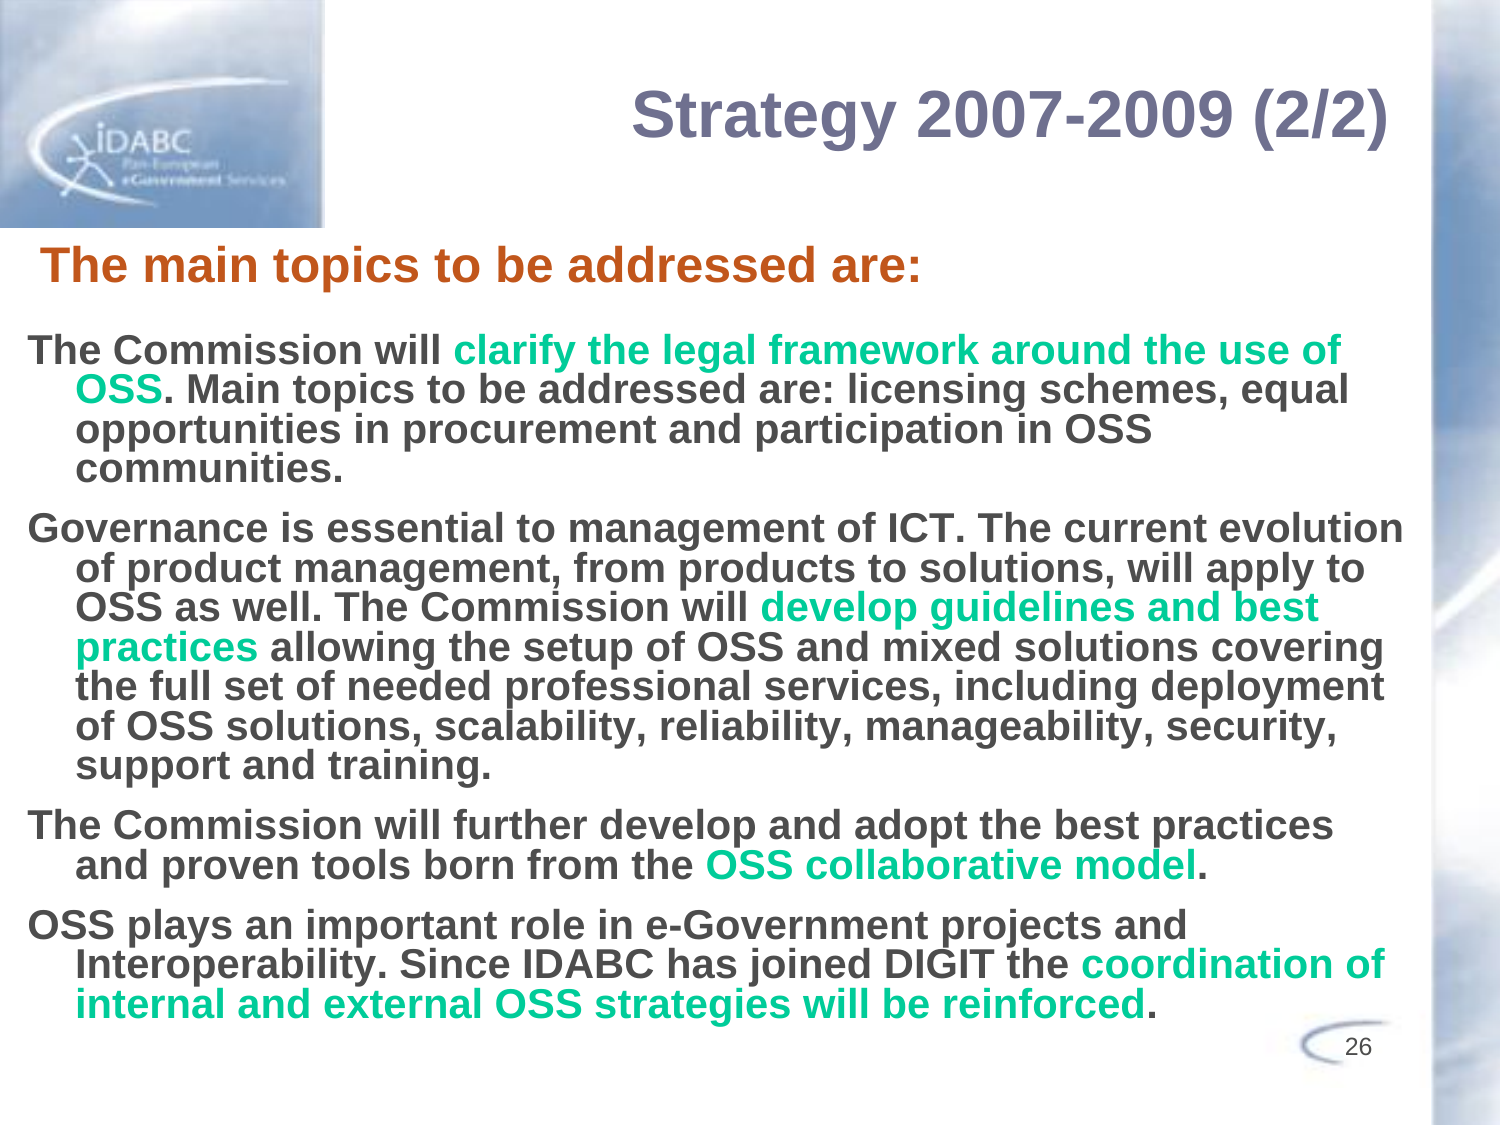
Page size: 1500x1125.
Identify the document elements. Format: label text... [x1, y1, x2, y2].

text_box The main topics to be addressed are: [24, 237, 1375, 301]
list The Commission will clarify the legal framework around the use of OSS. Main topics to be addressed are: licensing schemes, equal opportunities in procurement and participation in OSS communities. Governance is essential to management of ICT. The current evolution of product management, from products to solutions, will apply to OSS as well. The Commission will develop guidelines and best practices allowing the setup of OSS and mixed solutions covering the full set of needed professional services, including deployment of OSS solutions, scalability, reliability, manageability, security, support and training. The Commission will further develop and adopt the best practices and proven tools born from the OSS collaborative model. OSS plays an important role in e-Government projects and Interoperability. Since IDABC has joined DIGIT the coordination of internal and external OSS strategies will be reinforced. [12, 324, 1426, 1083]
title Strategy 2007-2009 (2/2) [332, 45, 1405, 184]
